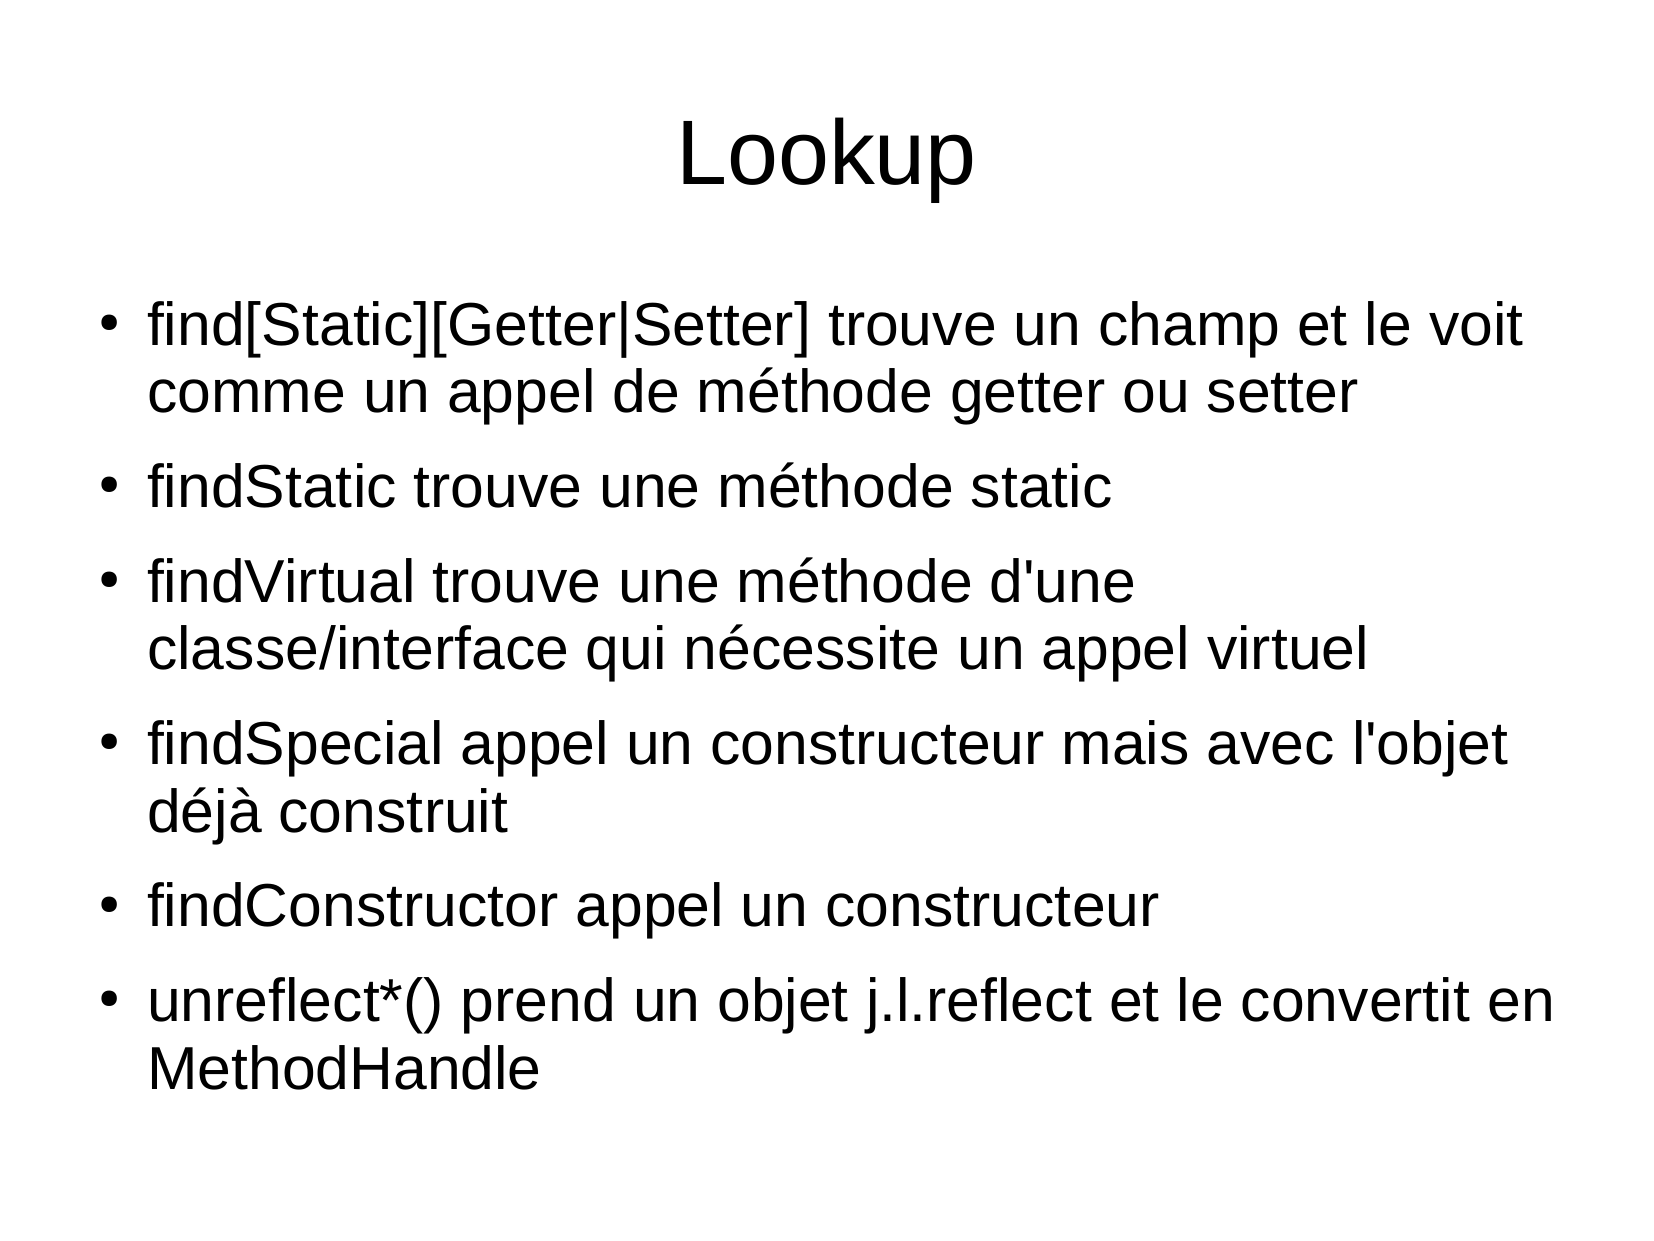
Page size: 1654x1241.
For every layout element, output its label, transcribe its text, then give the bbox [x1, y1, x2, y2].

title Lookup [82, 49, 1571, 257]
list find[Static][Getter|Setter] trouve un champ et le voit comme un appel de méthode getter ou setter findStatic trouve une méthode static findVirtual trouve une méthode d'une classe/interface qui nécessite un appel virtuel findSpecial appel un constructeur mais avec l'objet déjà construit findConstructor appel un constructeur unreflect*() prend un objet j.l.reflect et le convertit en MethodHandle [82, 290, 1571, 1109]
